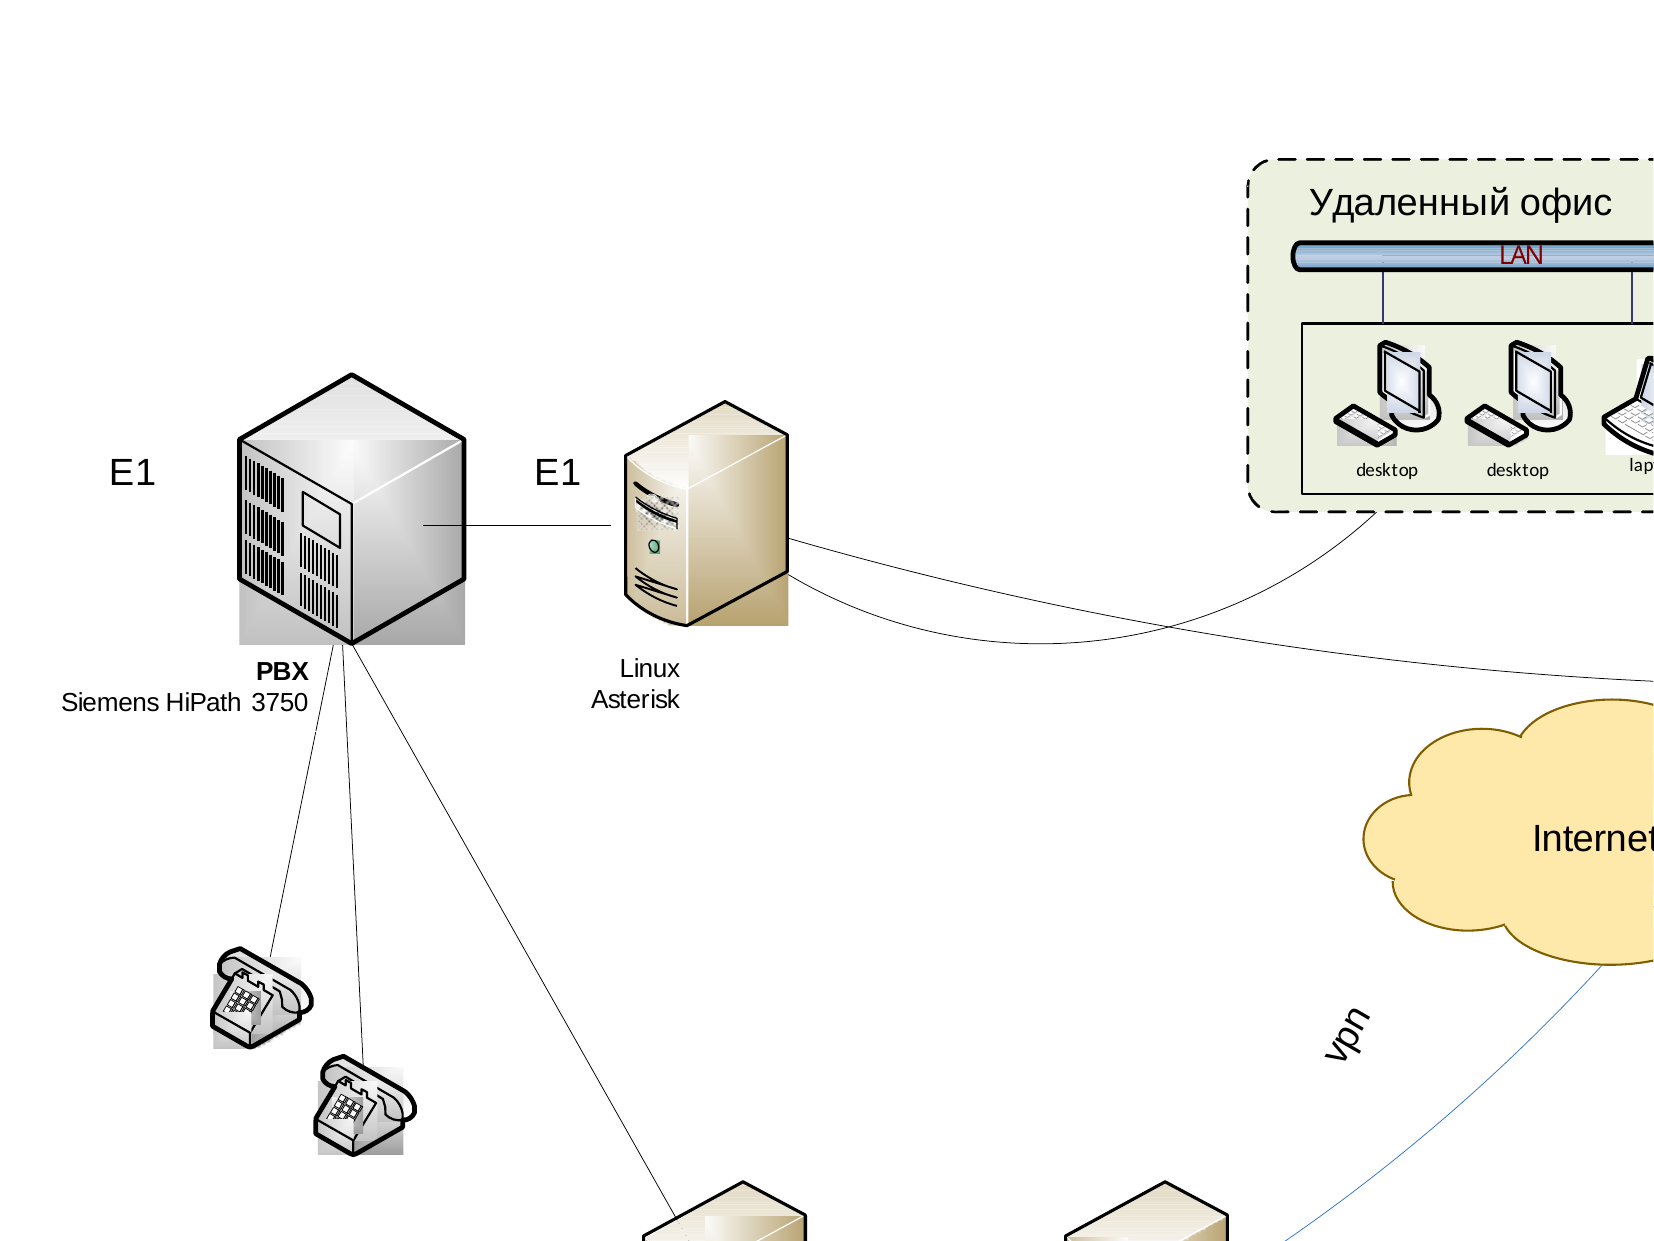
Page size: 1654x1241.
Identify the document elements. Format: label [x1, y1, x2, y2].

chart [37, 153, 1654, 1241]
